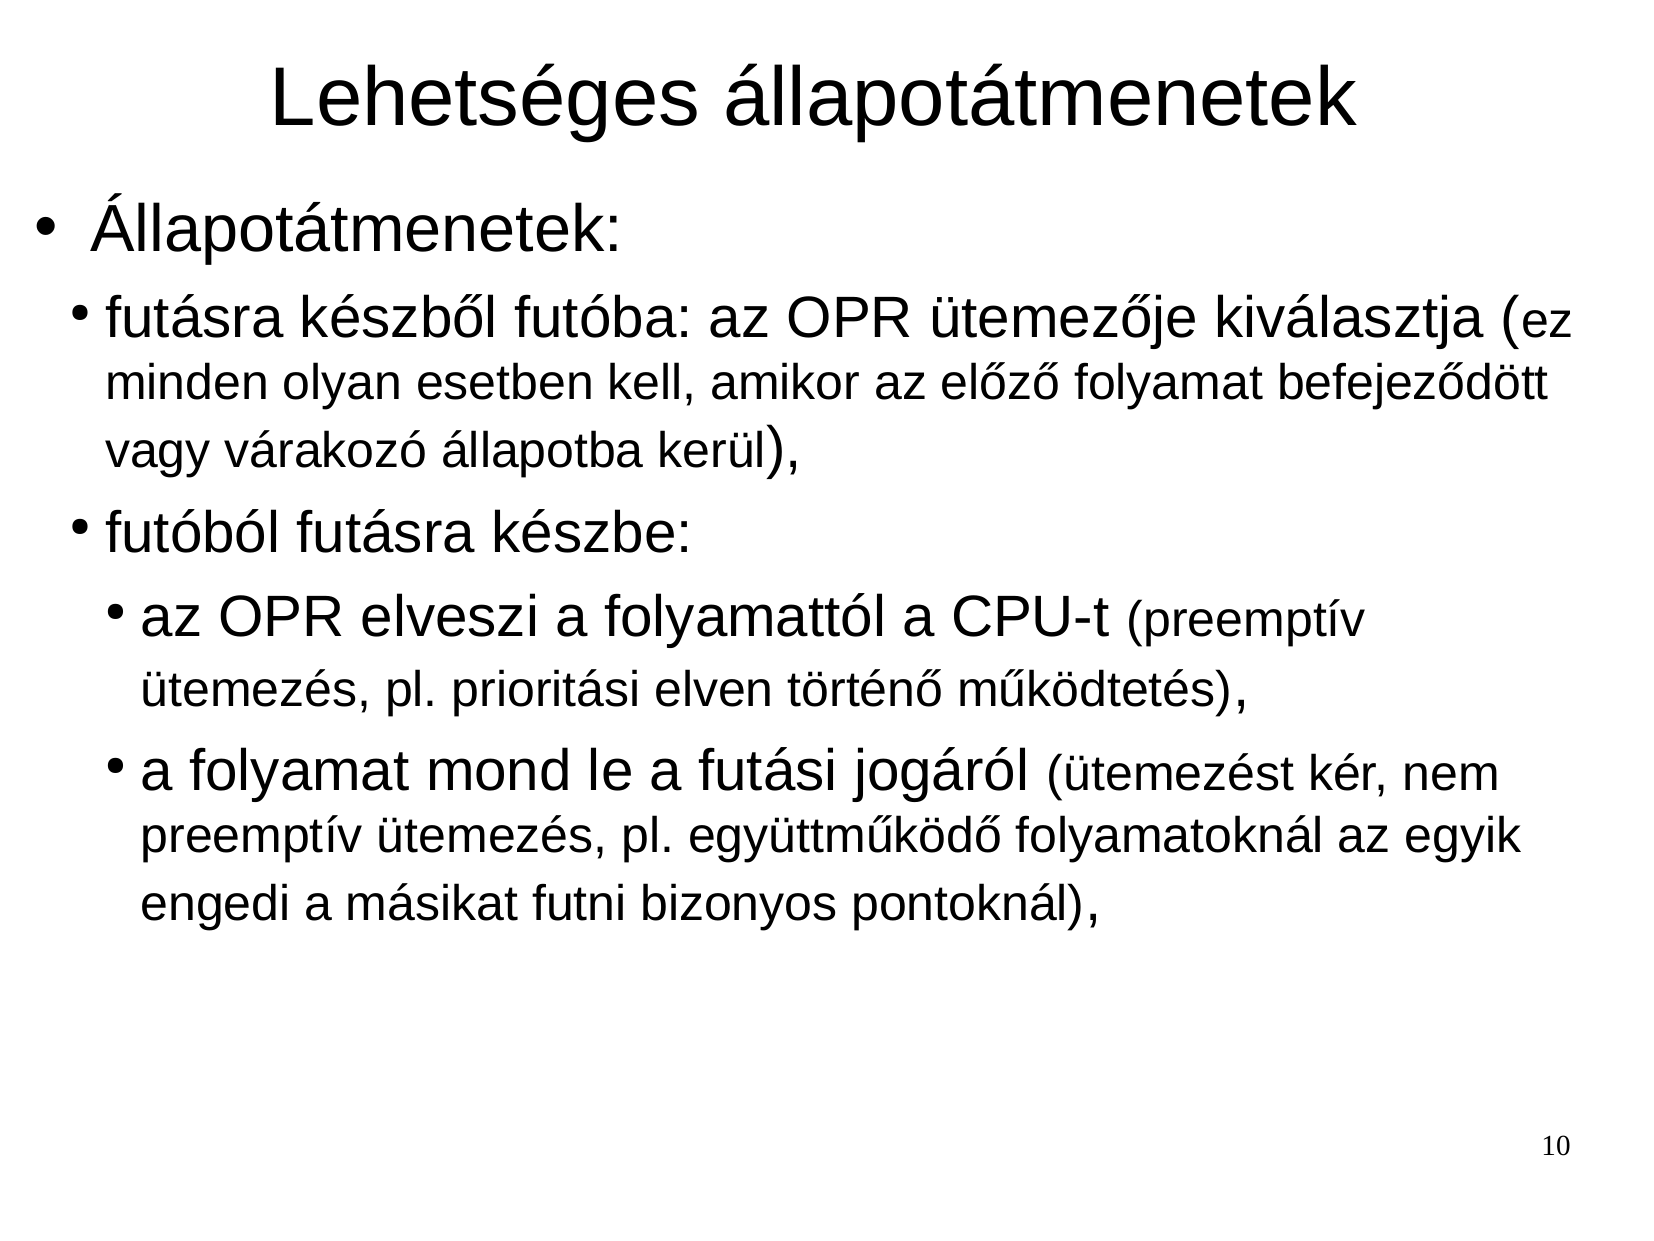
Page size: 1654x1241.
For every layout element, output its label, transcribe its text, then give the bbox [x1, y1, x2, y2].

title Lehetséges állapotátmenetek [136, 20, 1491, 165]
list Állapotátmenetek: futásra készből futóba: az OPR ütemezője kiválasztja (ez minden olyan esetben kell, amikor az előző folyamat befejeződött vagy várakozó állapotba kerül), futóból futásra készbe: az OPR elveszi a folyamattól a CPU-t (preemptív ütemezés, pl. prioritási elven történő működtetés), a folyamat mond le a futási jogáról (ütemezést kér, nem preemptív ütemezés, pl. együttműködő folyamatoknál az egyik engedi a másikat futni bizonyos pontoknál), [19, 177, 1622, 1220]
